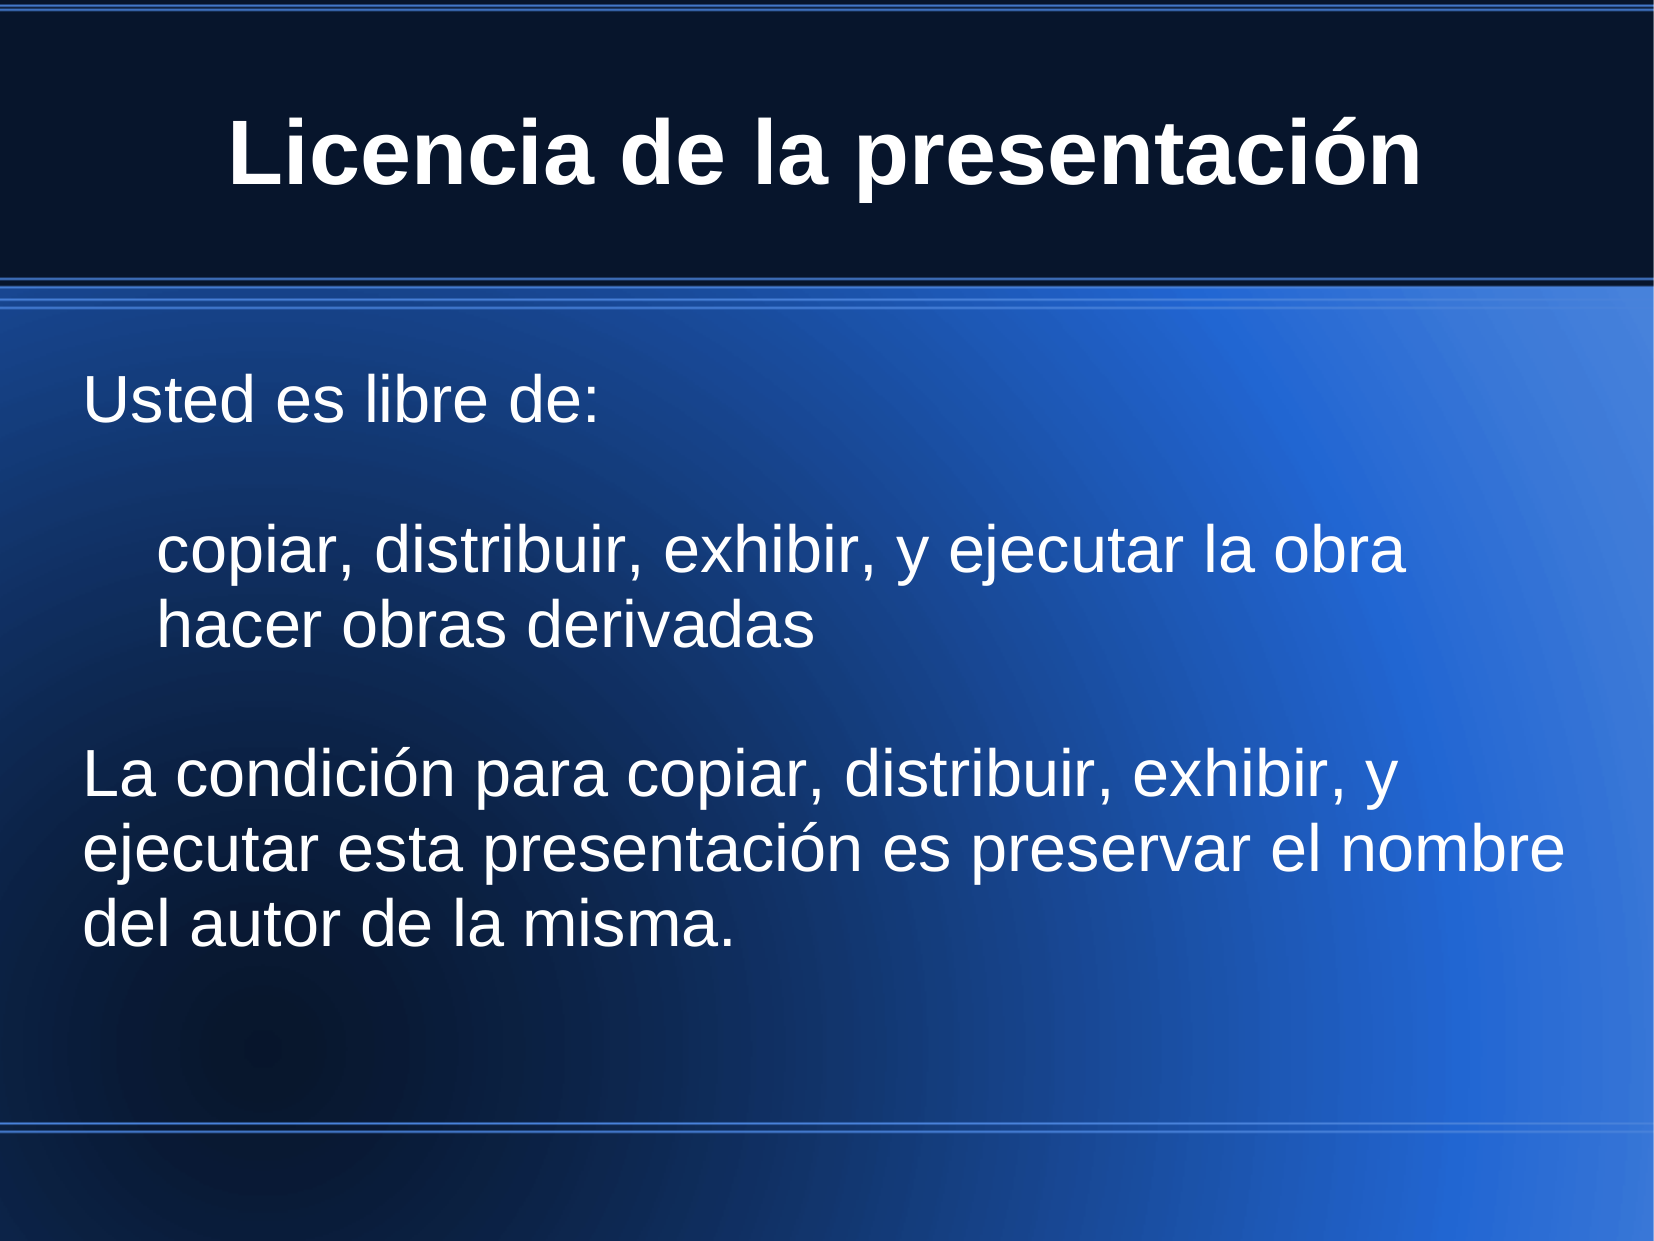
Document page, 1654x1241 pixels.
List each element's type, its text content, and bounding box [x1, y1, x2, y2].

title Licencia de la presentación [82, 56, 1571, 250]
subtitle Usted es libre de: copiar, distribuir, exhibir, y ejecutar la obra hacer obras derivadas La condición para copiar, distribuir, exhibir, y ejecutar esta presentación es preservar el nombre del autor de la misma. [82, 362, 1571, 1167]
picture [0, 0, 1654, 1241]
